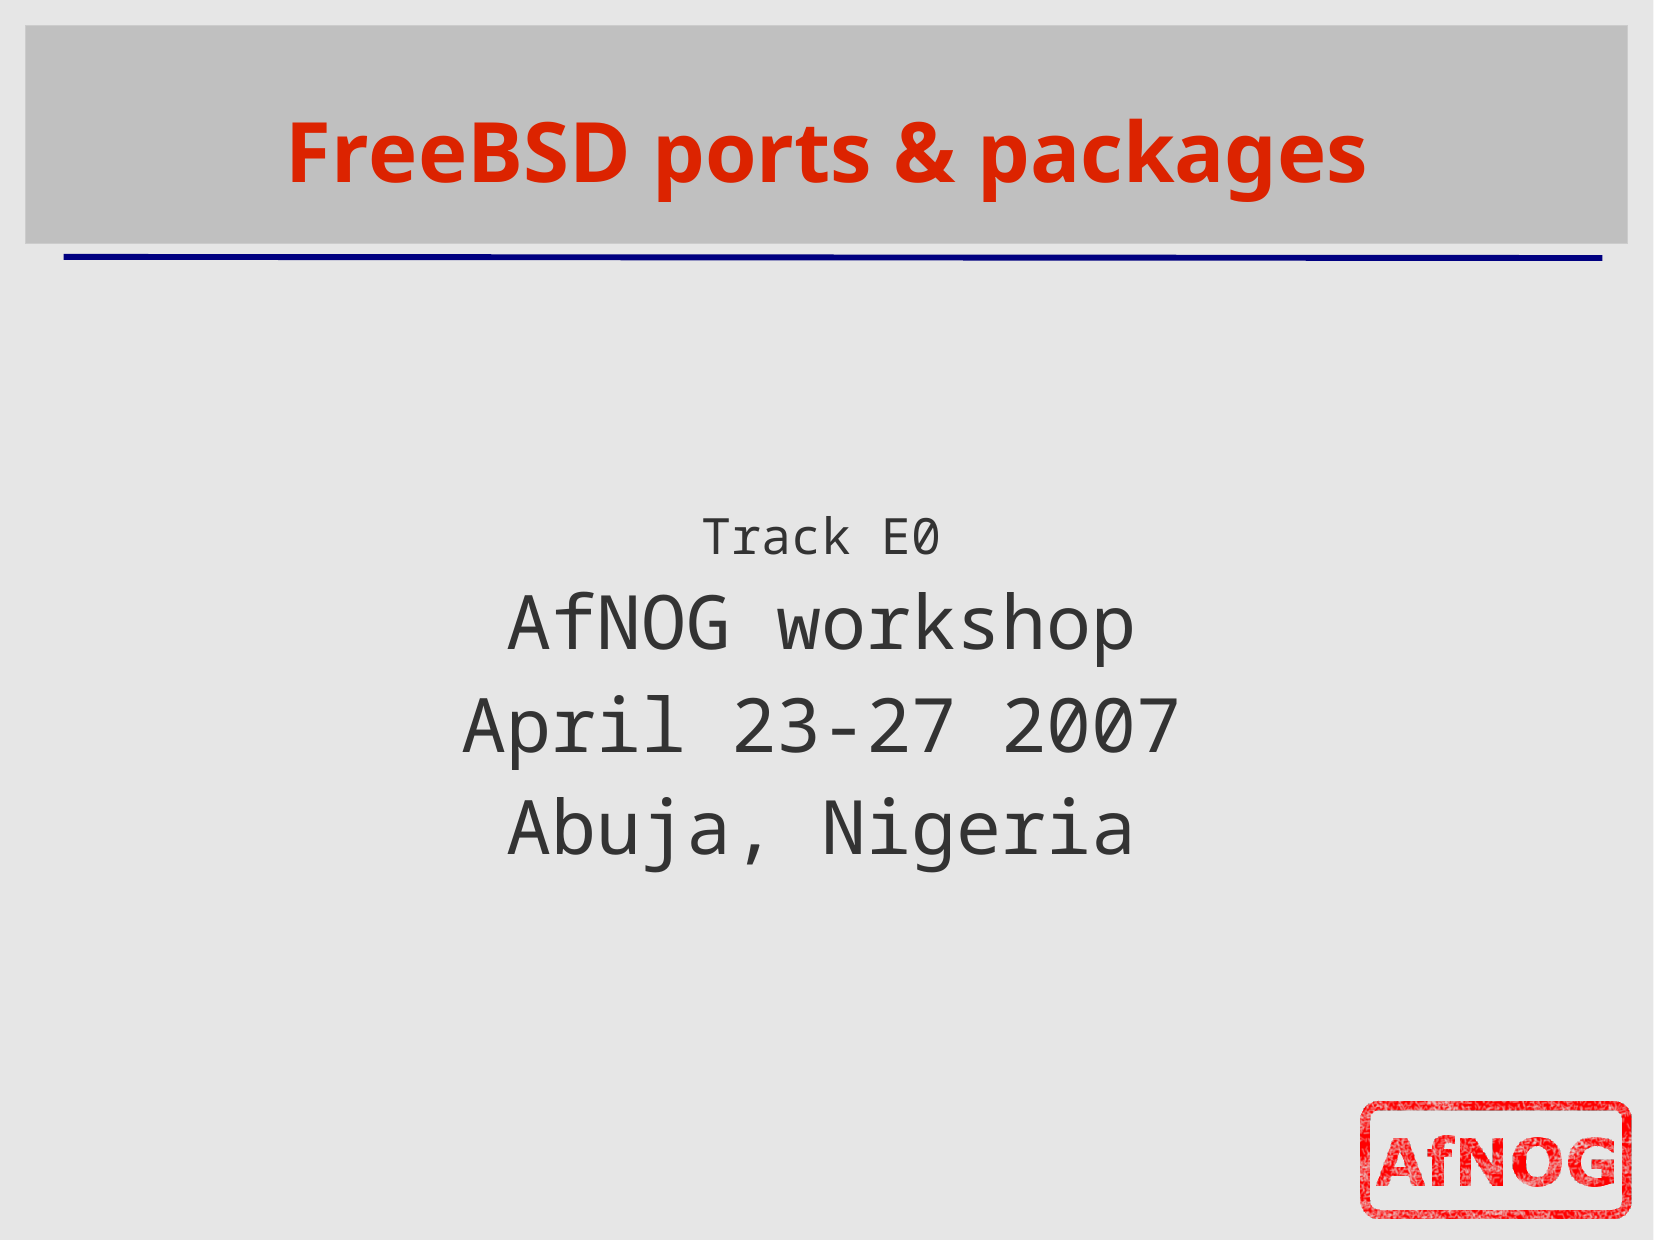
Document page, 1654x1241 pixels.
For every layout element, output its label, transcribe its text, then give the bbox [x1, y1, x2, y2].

title FreeBSD ports & packages [121, 46, 1534, 254]
subtitle Track E0 AfNOG workshop April 23-27 2007 Abuja, Nigeria [84, 296, 1524, 1116]
picture [1360, 1100, 1632, 1219]
